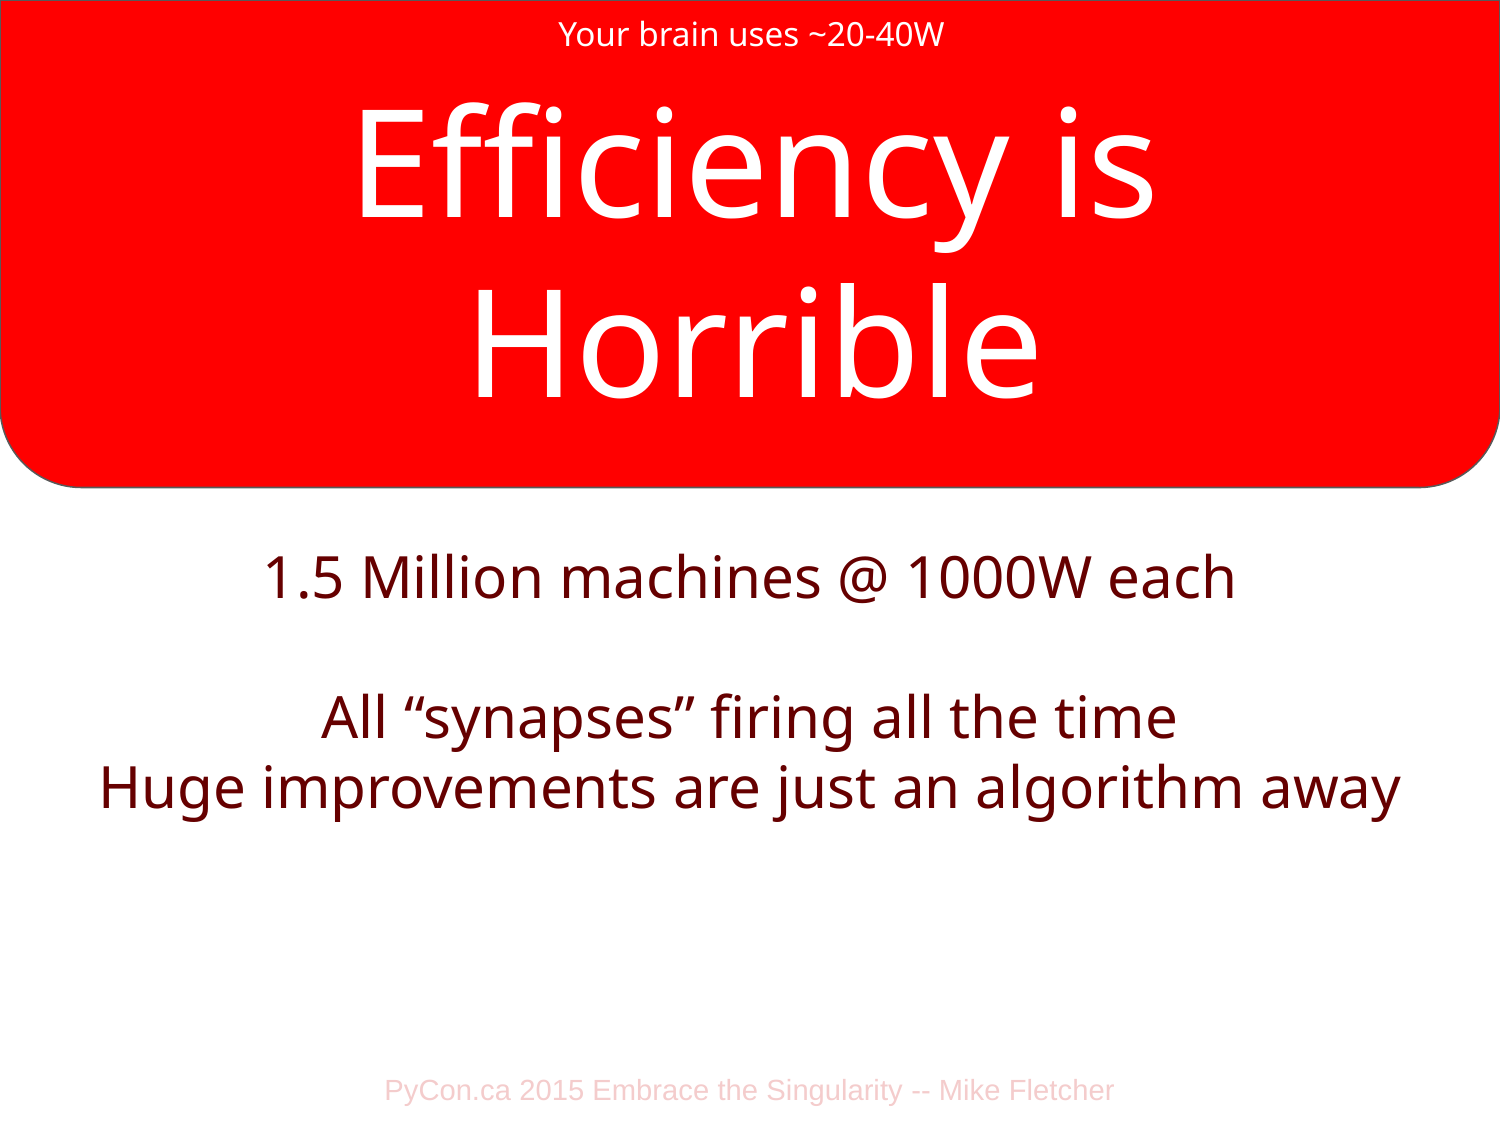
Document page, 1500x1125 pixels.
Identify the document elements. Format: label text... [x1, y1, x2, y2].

subtitle 1.5 Million machines @ 1000W each All “synapses” firing all the time Huge improvements are just an algorithm away [0, 525, 1500, 1107]
title Efficiency is Horrible [28, 65, 1480, 488]
subtitle Your brain uses ~20-40W [1, 0, 1500, 65]
